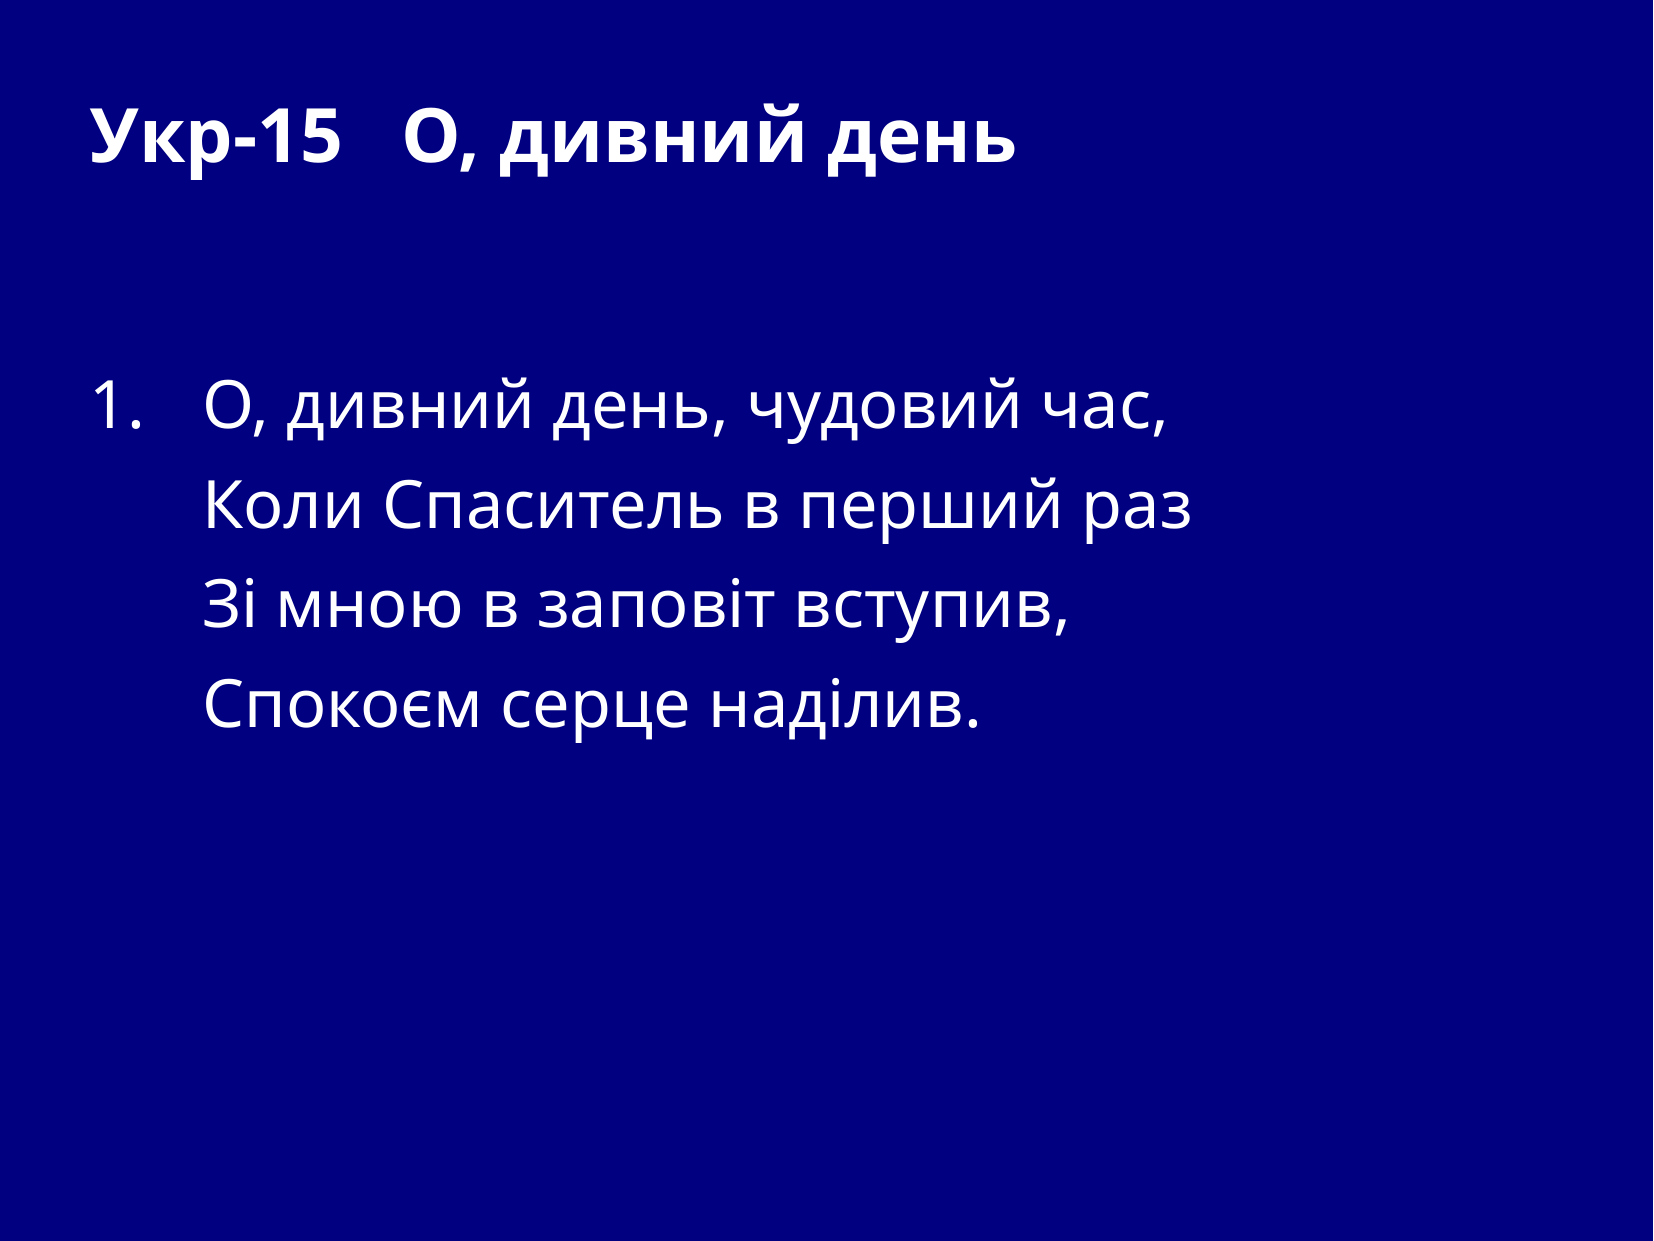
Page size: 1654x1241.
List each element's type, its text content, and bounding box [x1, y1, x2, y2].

text_box Укр-15 О, дивний день [75, 75, 1576, 188]
text_box 1. О, дивний день, чудовий час, Коли Спаситель в перший раз Зі мною в заповіт вступив, Спокоєм серце наділив. [75, 188, 1576, 1163]
